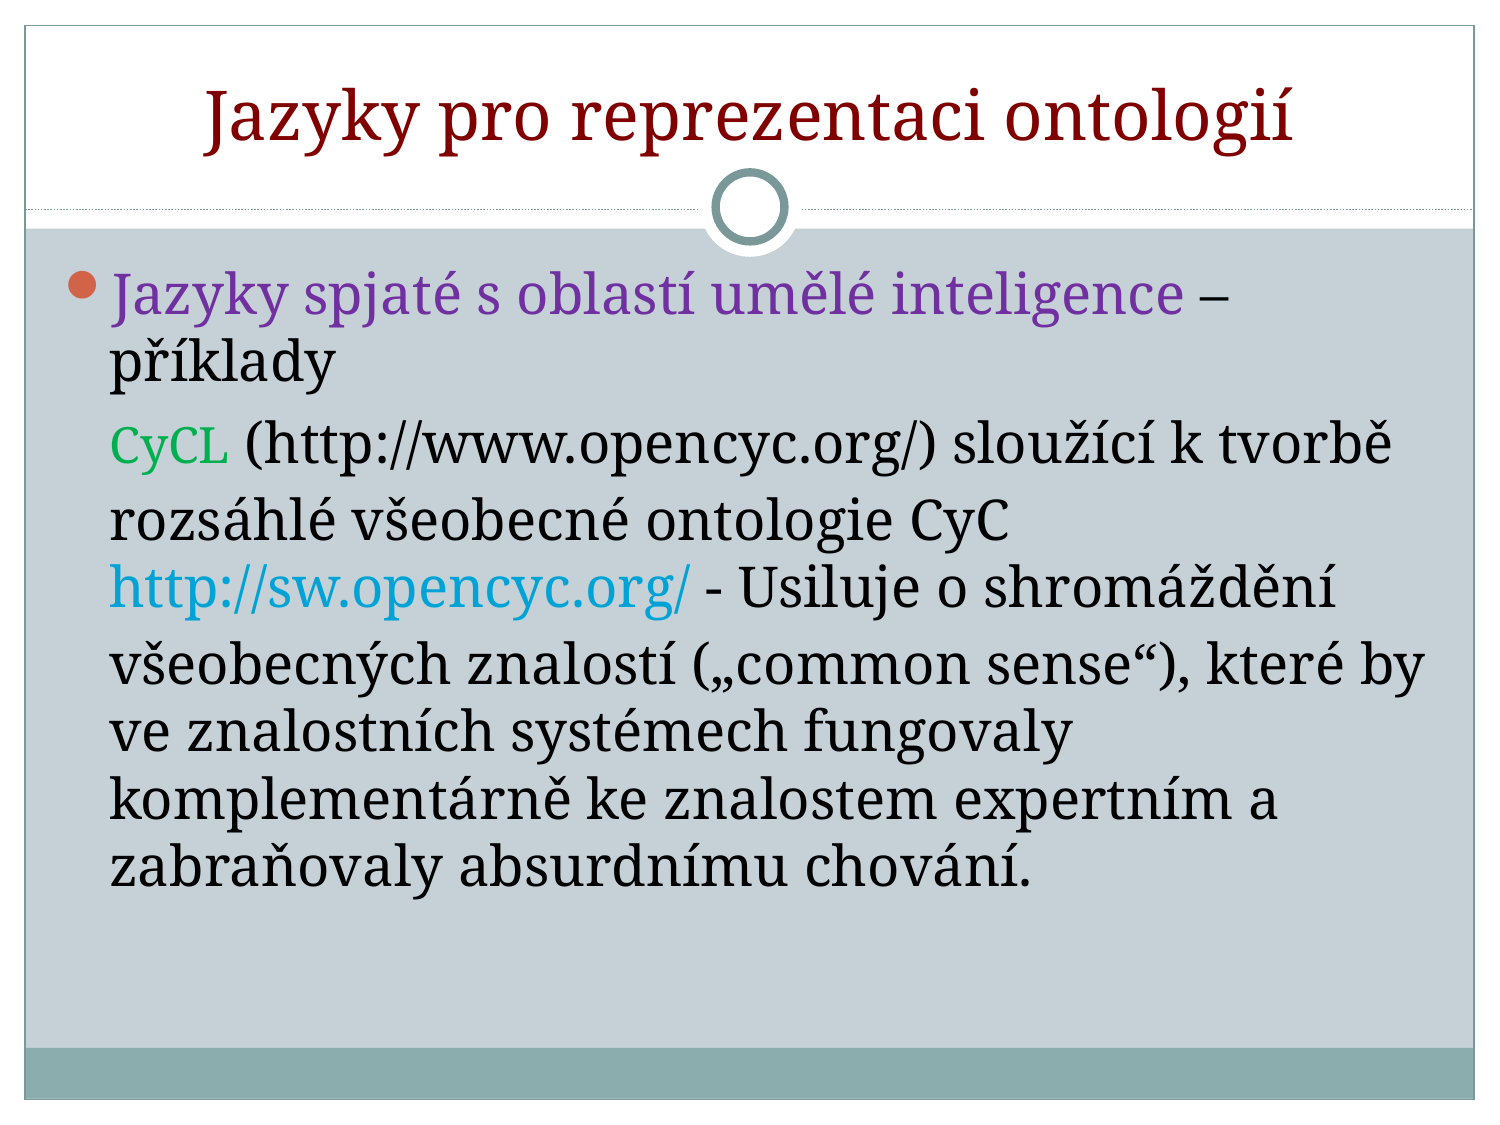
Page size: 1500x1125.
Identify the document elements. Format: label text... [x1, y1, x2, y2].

list Jazyky spjaté s oblastí umělé inteligence – příklady CyCL (http://www.opencyc.org/) sloužící k tvorbě rozsáhlé všeobecné ontologie CyC http://sw.opencyc.org/ - Usiluje o shromáždění všeobecných znalostí („common sense“), které by ve znalostních systémech fungovaly komplementárně ke znalostem expertním a zabraňovaly absurdnímu chování. [49, 250, 1445, 1001]
title Jazyky pro reprezentaci ontologií [49, 37, 1450, 162]
